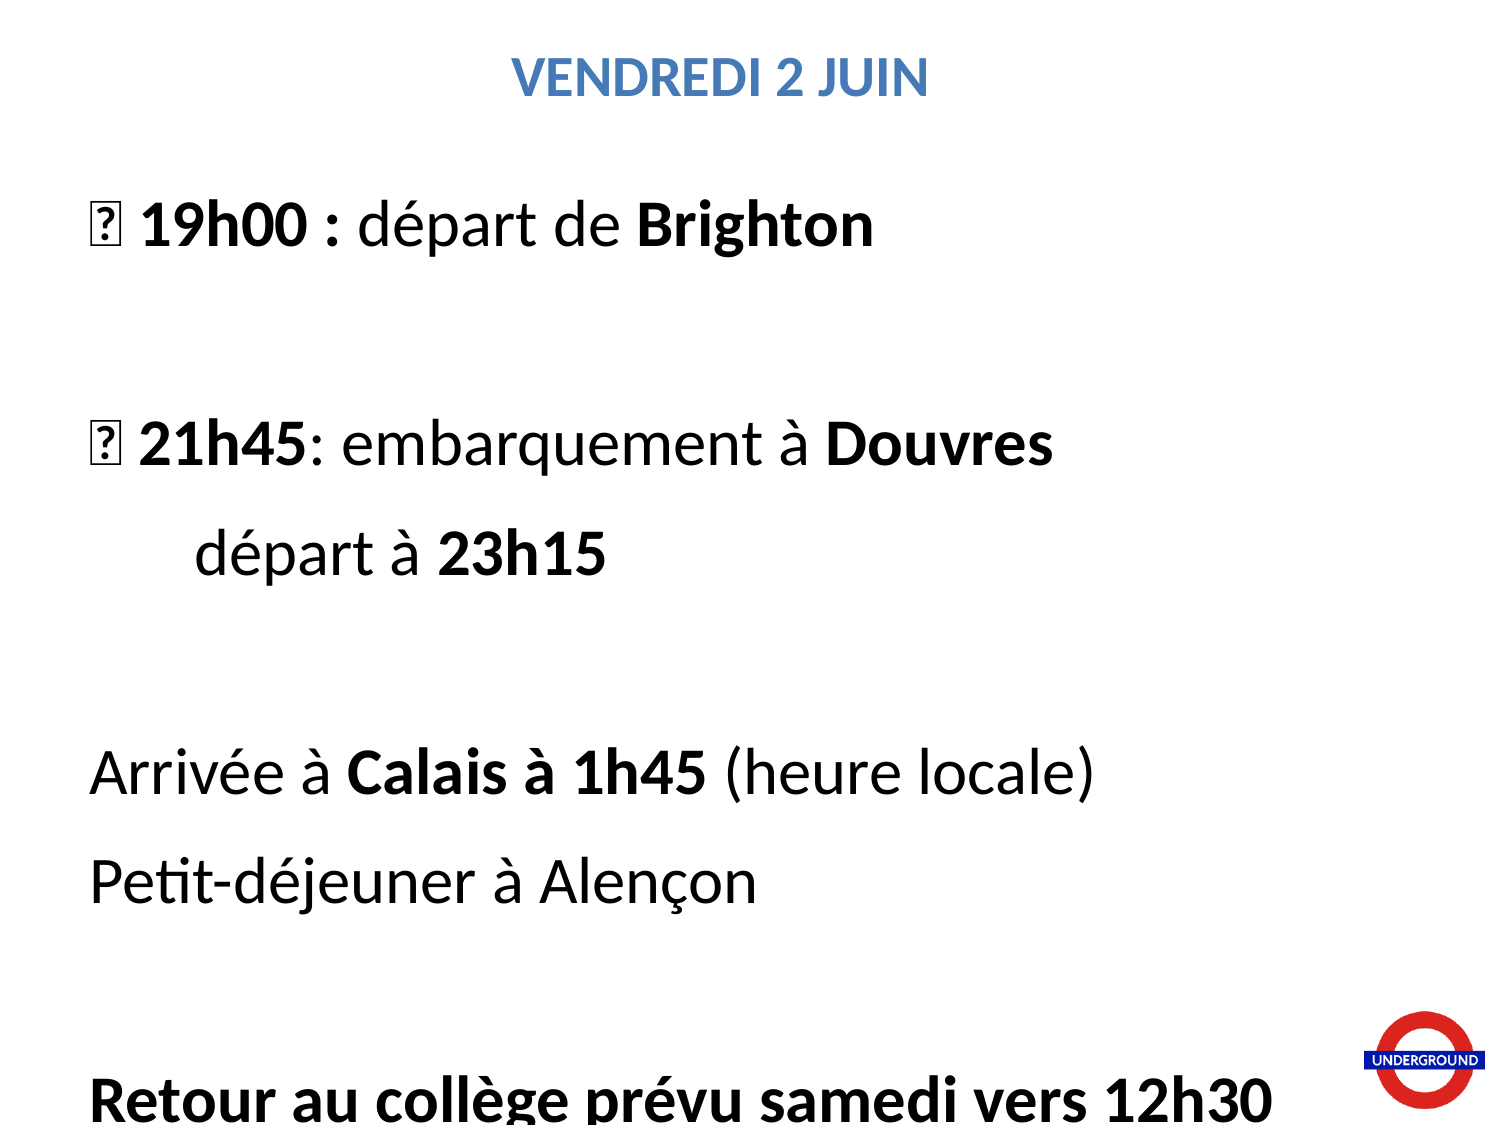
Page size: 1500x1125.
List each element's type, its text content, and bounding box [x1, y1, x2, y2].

title VENDREDI 2 JUIN [454, 30, 987, 147]
list  19h00 : départ de Brighton  21h45: embarquement à Douvres départ à 23h15 Arrivée à Calais à 1h45 (heure locale) Petit-déjeuner à Alençon Retour au collège prévu samedi vers 12h30 [74, 172, 1425, 1047]
picture [1364, 1011, 1485, 1110]
